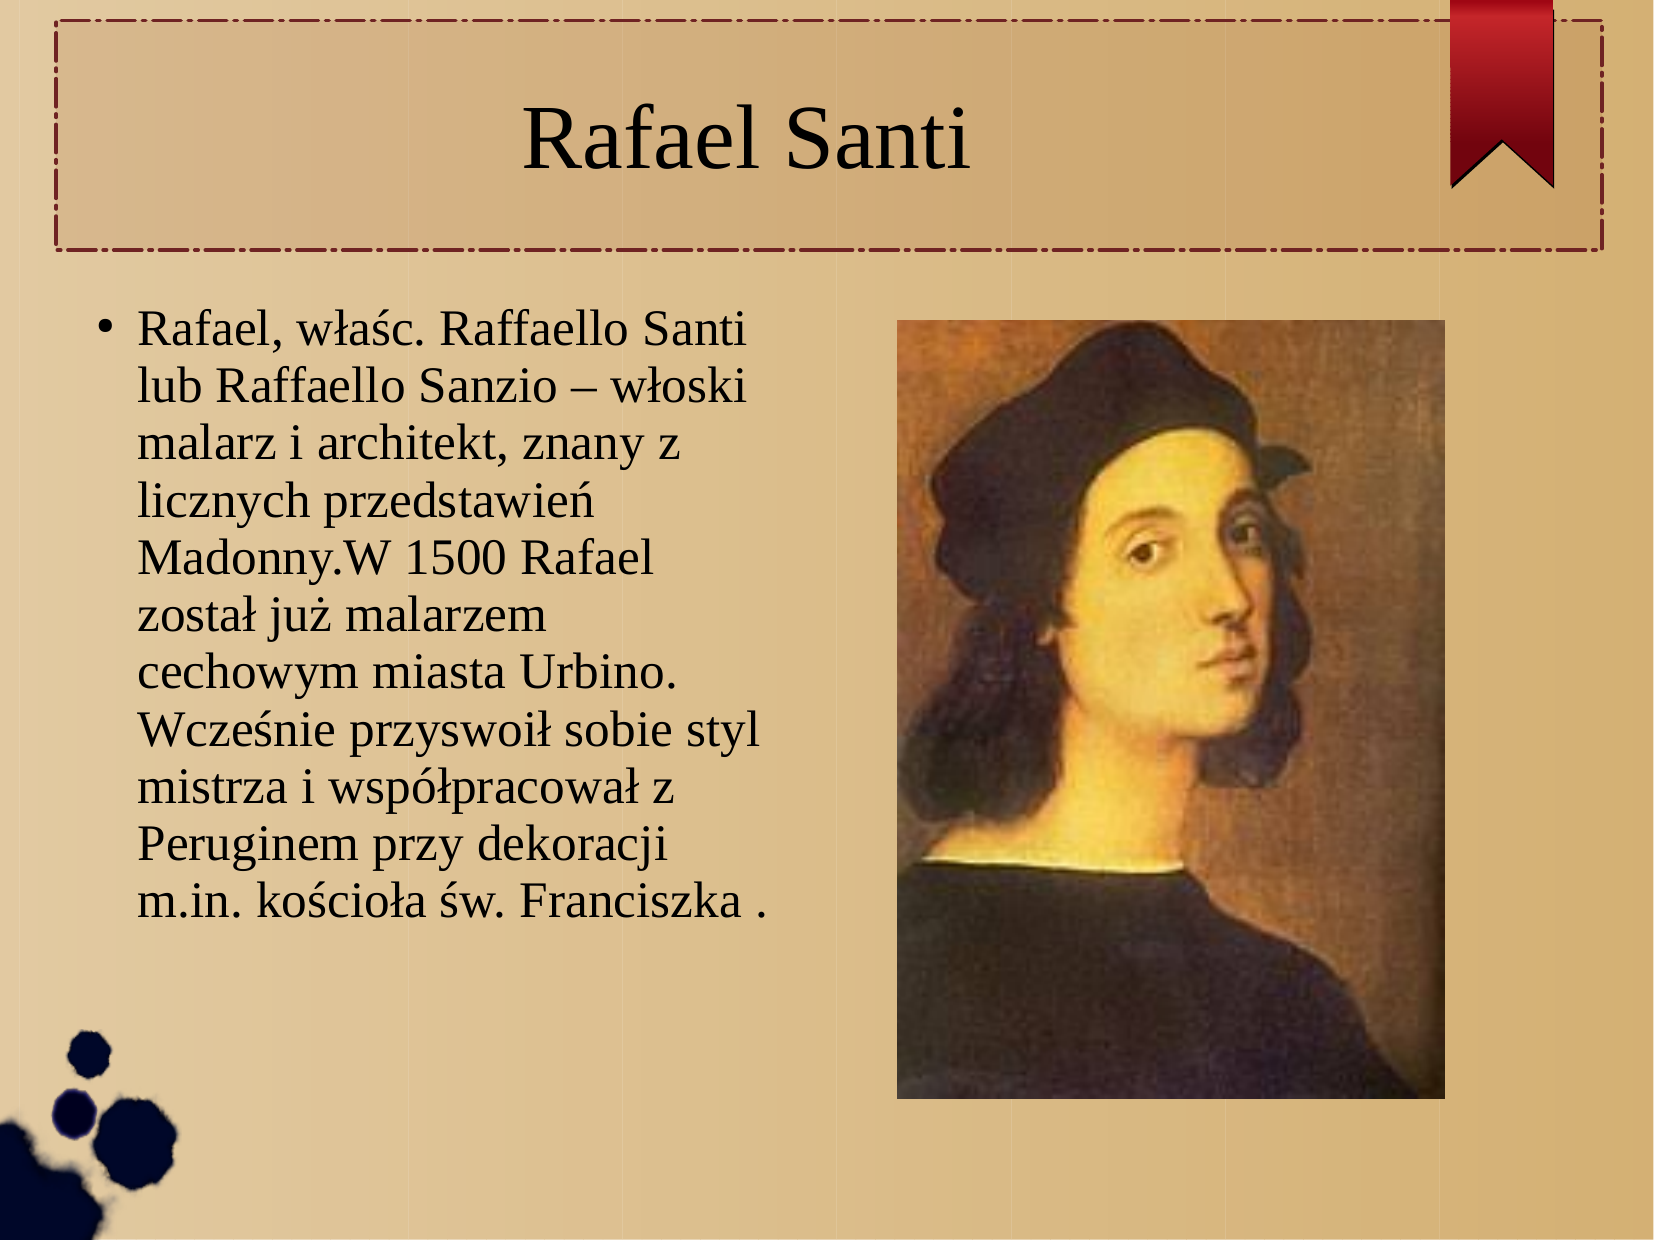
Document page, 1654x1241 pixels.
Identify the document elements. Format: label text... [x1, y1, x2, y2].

picture [897, 320, 1445, 1099]
list Rafael, właśc. Raffaello Santi lub Raffaello Sanzio – włoski malarz i architekt, znany z licznych przedstawień Madonny.W 1500 Rafael został już malarzem cechowym miasta Urbino. Wcześnie przyswoił sobie styl mistrza i współpracował z Peruginem przy dekoracji m.in. kościoła św. Franciszka . [82, 299, 780, 969]
title Rafael Santi [82, 47, 1412, 229]
